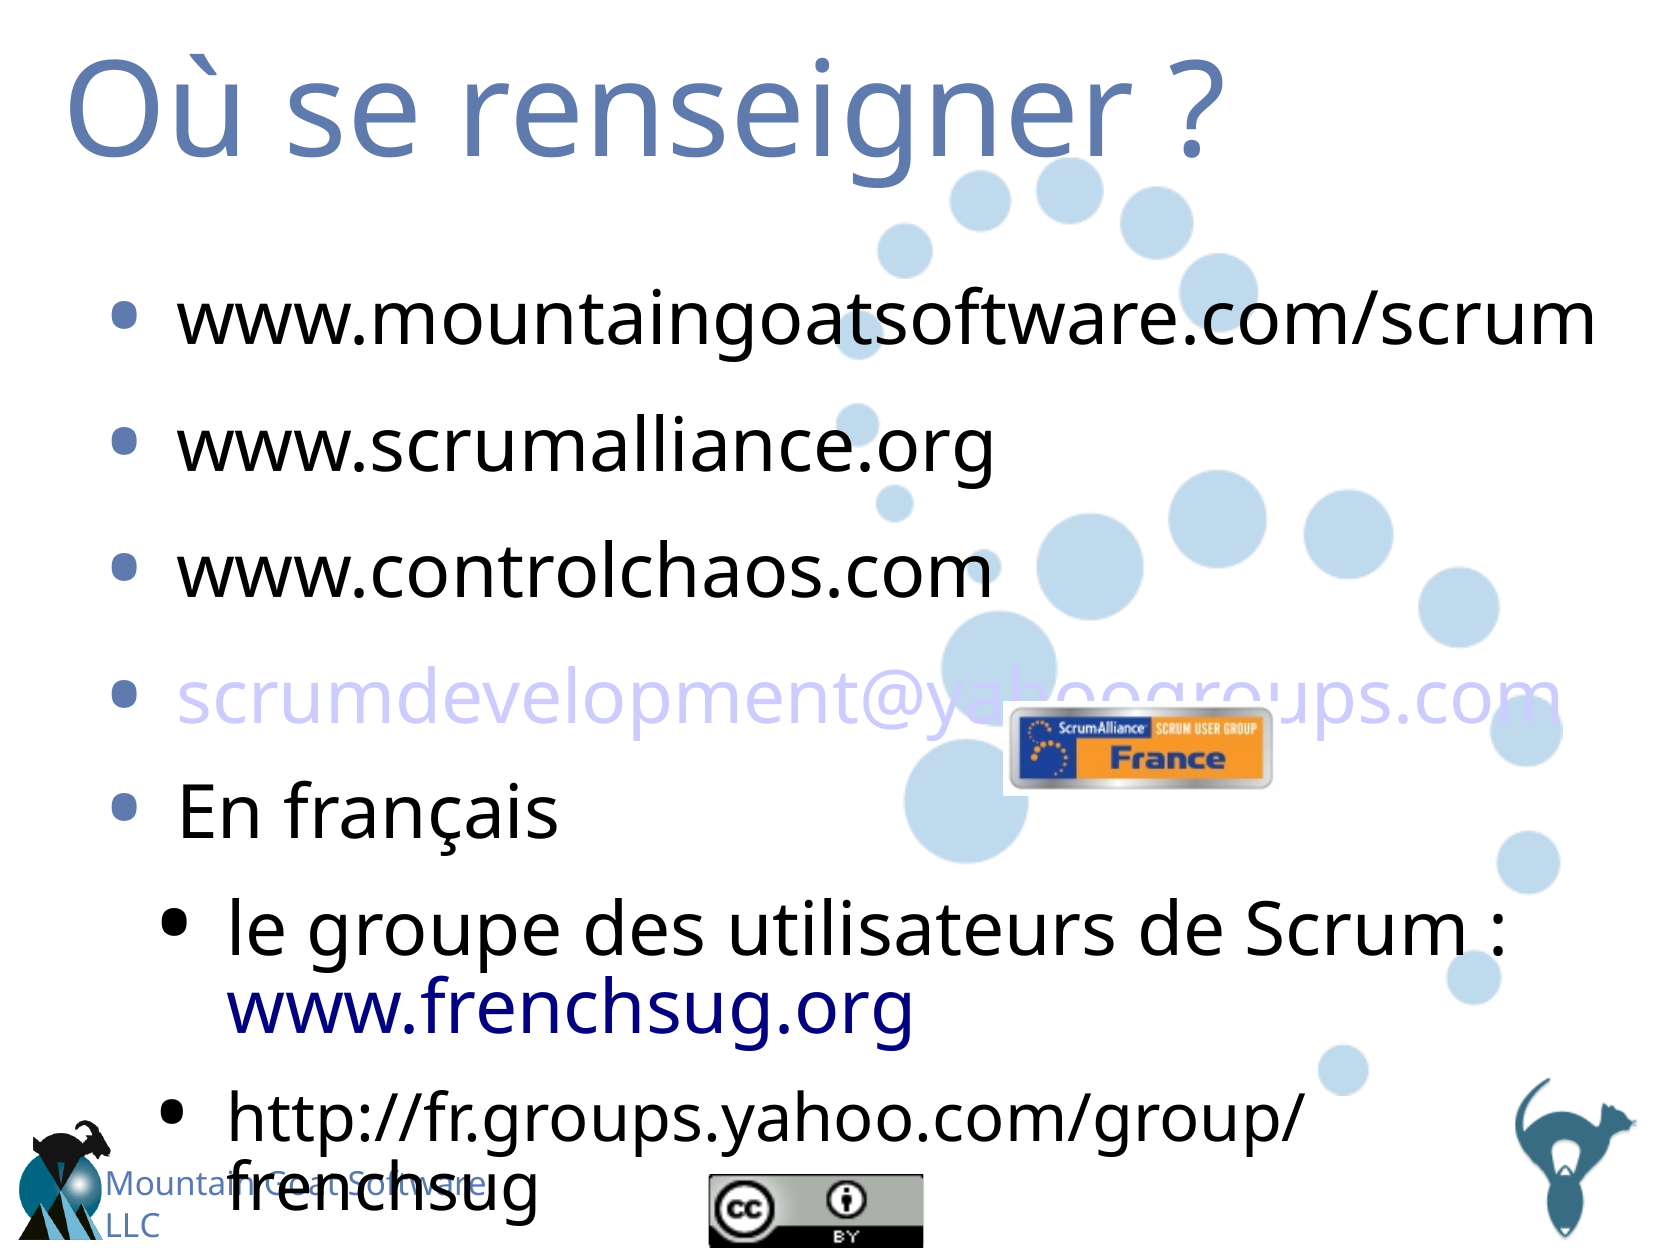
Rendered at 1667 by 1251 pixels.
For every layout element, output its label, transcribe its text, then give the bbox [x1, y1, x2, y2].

picture [18, 1120, 111, 1240]
picture [1003, 701, 1281, 796]
picture [835, 194, 1563, 262]
list www.mountaingoatsoftware.com/scrum www.scrumalliance.org www.controlchaos.com scrumdevelopment@yahoogroups.com En français le groupe des utilisateurs de Scrum : www.frenchsug.org http://fr.groups.yahoo.com/group/frenchsug [56, 262, 1609, 1160]
picture [1472, 1068, 1667, 1251]
title Où se renseigner ? [56, 18, 1609, 194]
